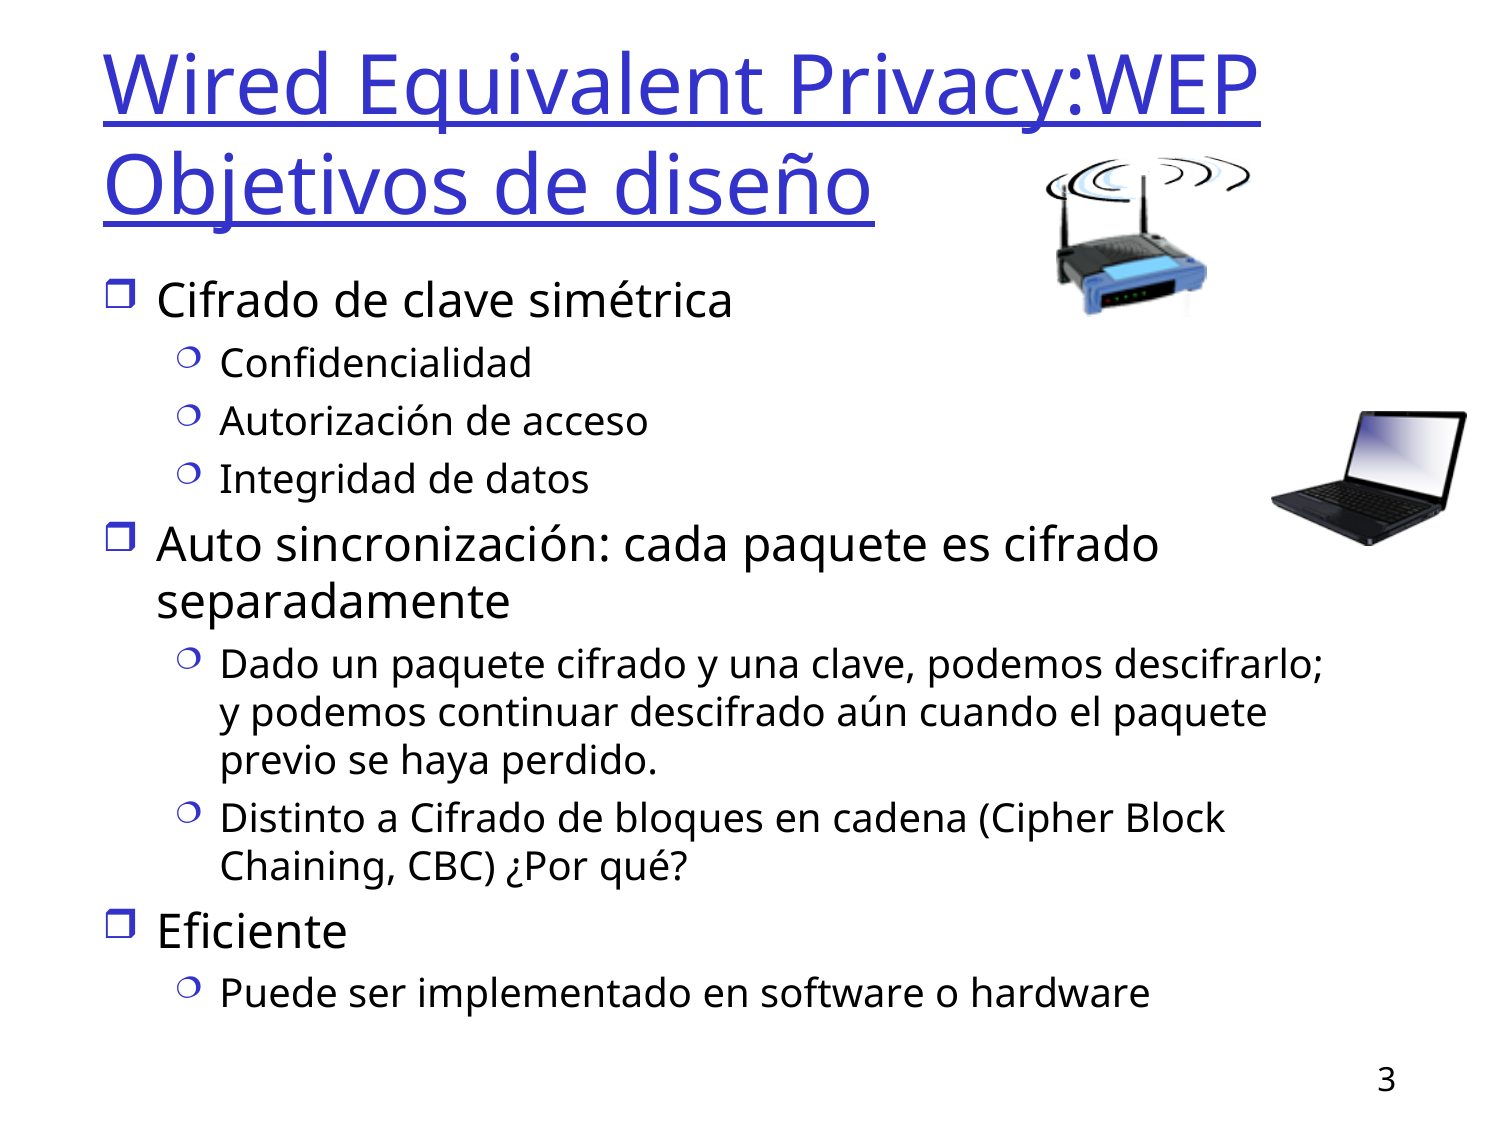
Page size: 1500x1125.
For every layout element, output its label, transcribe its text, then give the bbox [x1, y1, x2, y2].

picture [1045, 154, 1251, 317]
picture [1271, 411, 1467, 546]
list Cifrado de clave simétrica Confidencialidad Autorización de acceso Integridad de datos Auto sincronización: cada paquete es cifrado separadamente Dado un paquete cifrado y una clave, podemos descifrarlo; y podemos continuar descifrado aún cuando el paquete previo se haya perdido. Distinto a Cifrado de bloques en cadena (Cipher Block Chaining, CBC) ¿Por qué? Eficiente Puede ser implementado en software o hardware [87, 262, 1363, 1026]
title Wired Equivalent Privacy:WEP Objetivos de diseño [87, 23, 1458, 239]
